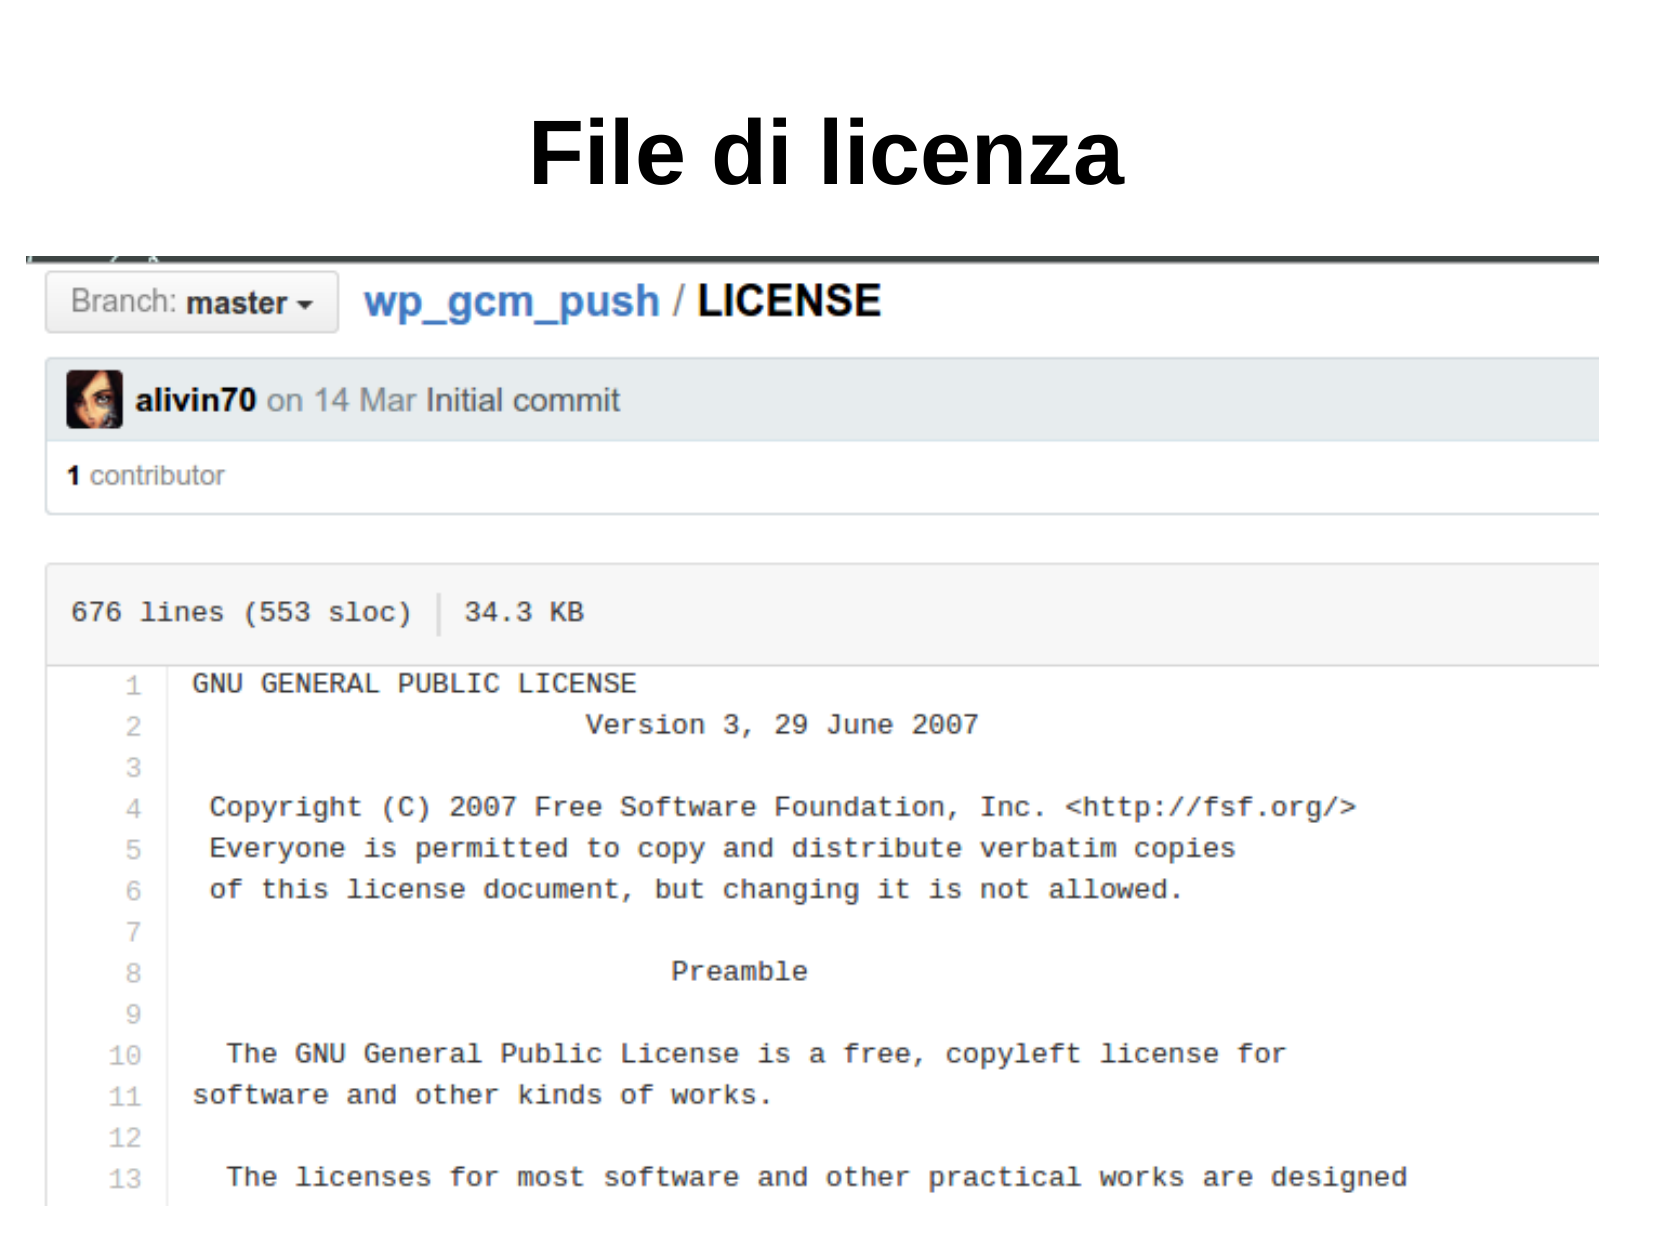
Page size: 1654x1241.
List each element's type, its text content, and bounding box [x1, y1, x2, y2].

picture [26, 256, 1599, 1207]
title File di licenza [82, 49, 1571, 256]
